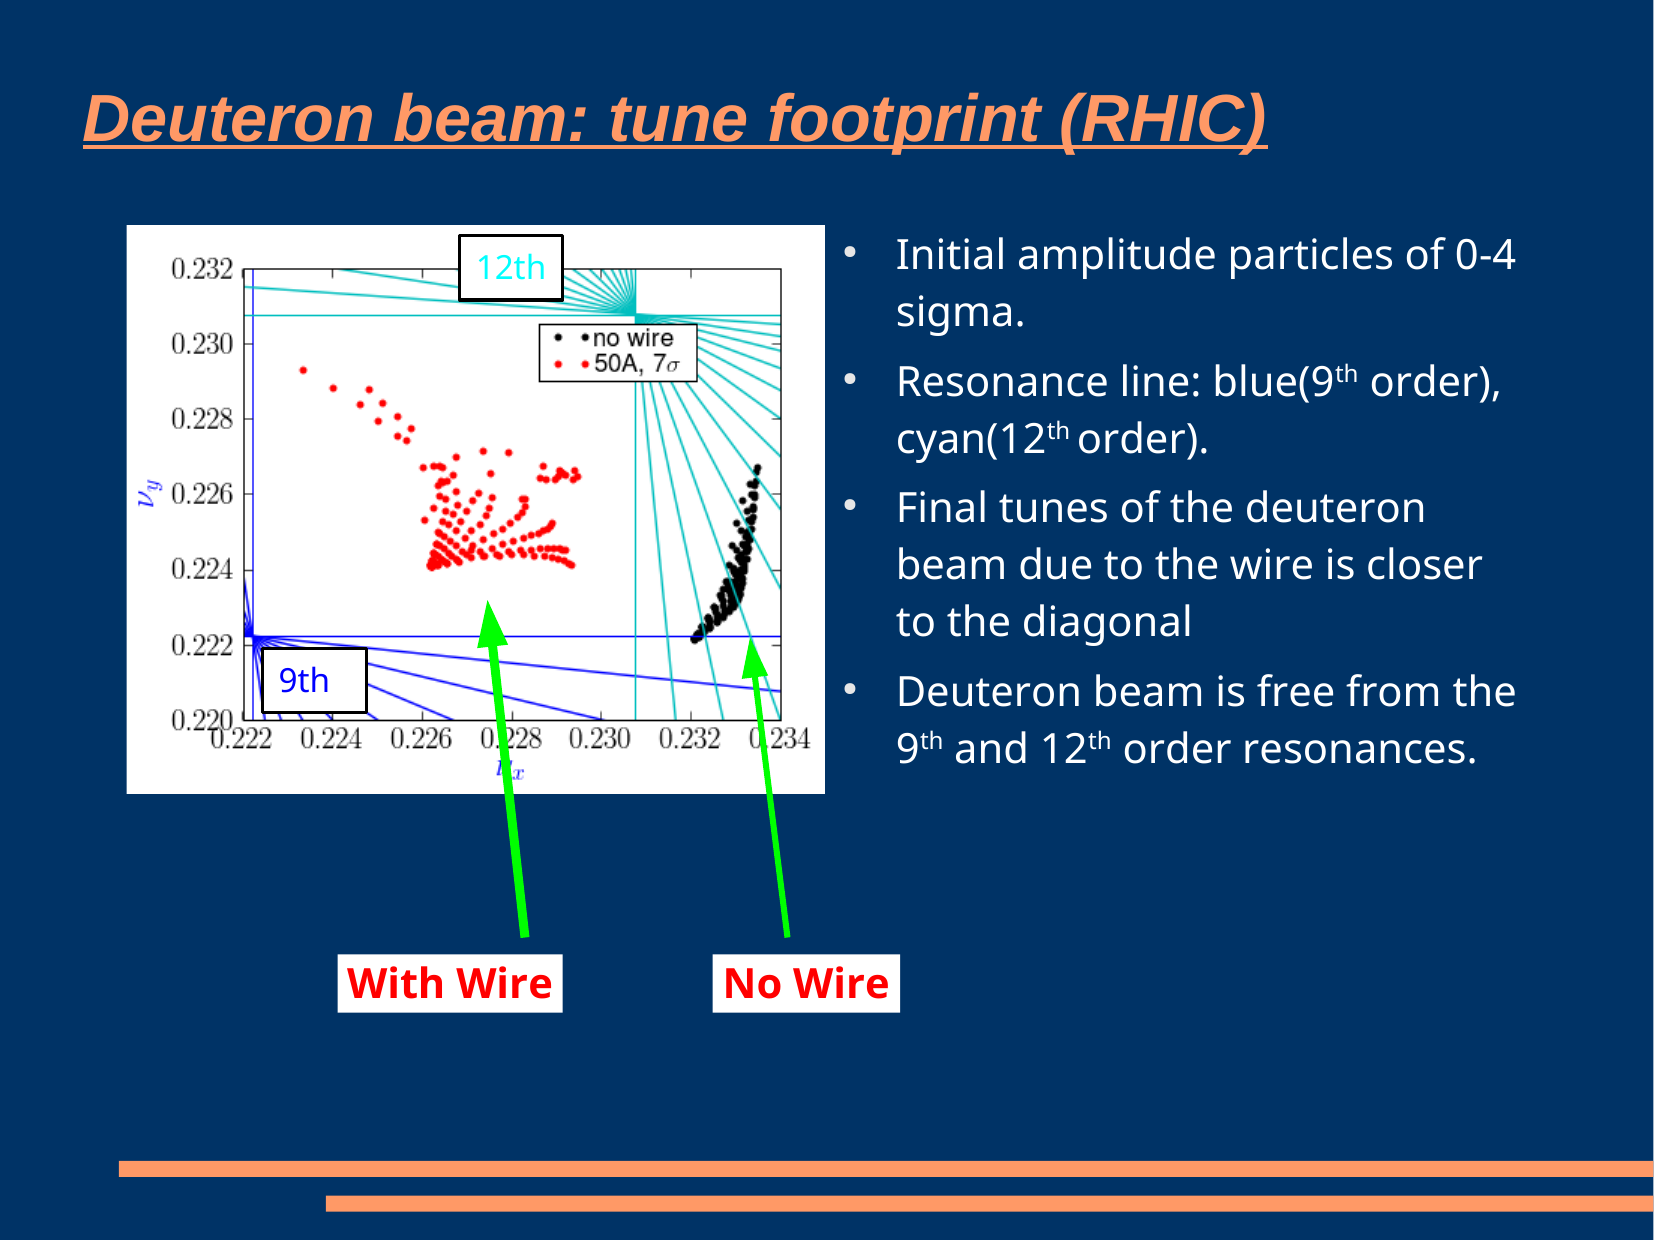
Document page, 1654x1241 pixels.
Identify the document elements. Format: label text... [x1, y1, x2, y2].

text_box 12th [459, 235, 563, 301]
list With Wire [337, 954, 563, 1013]
list No Wire [712, 954, 901, 1013]
text_box 9th [262, 648, 367, 713]
title Deuteron beam: tune footprint (RHIC) [82, 49, 1571, 188]
picture [126, 225, 826, 794]
list Initial amplitude particles of 0-4 sigma. Resonance line: blue(9th order), cyan(12th order). Final tunes of the deuteron beam due to the wire is closer to the diagonal Deuteron beam is free from the 9th and 12th order resonances. [825, 225, 1535, 787]
